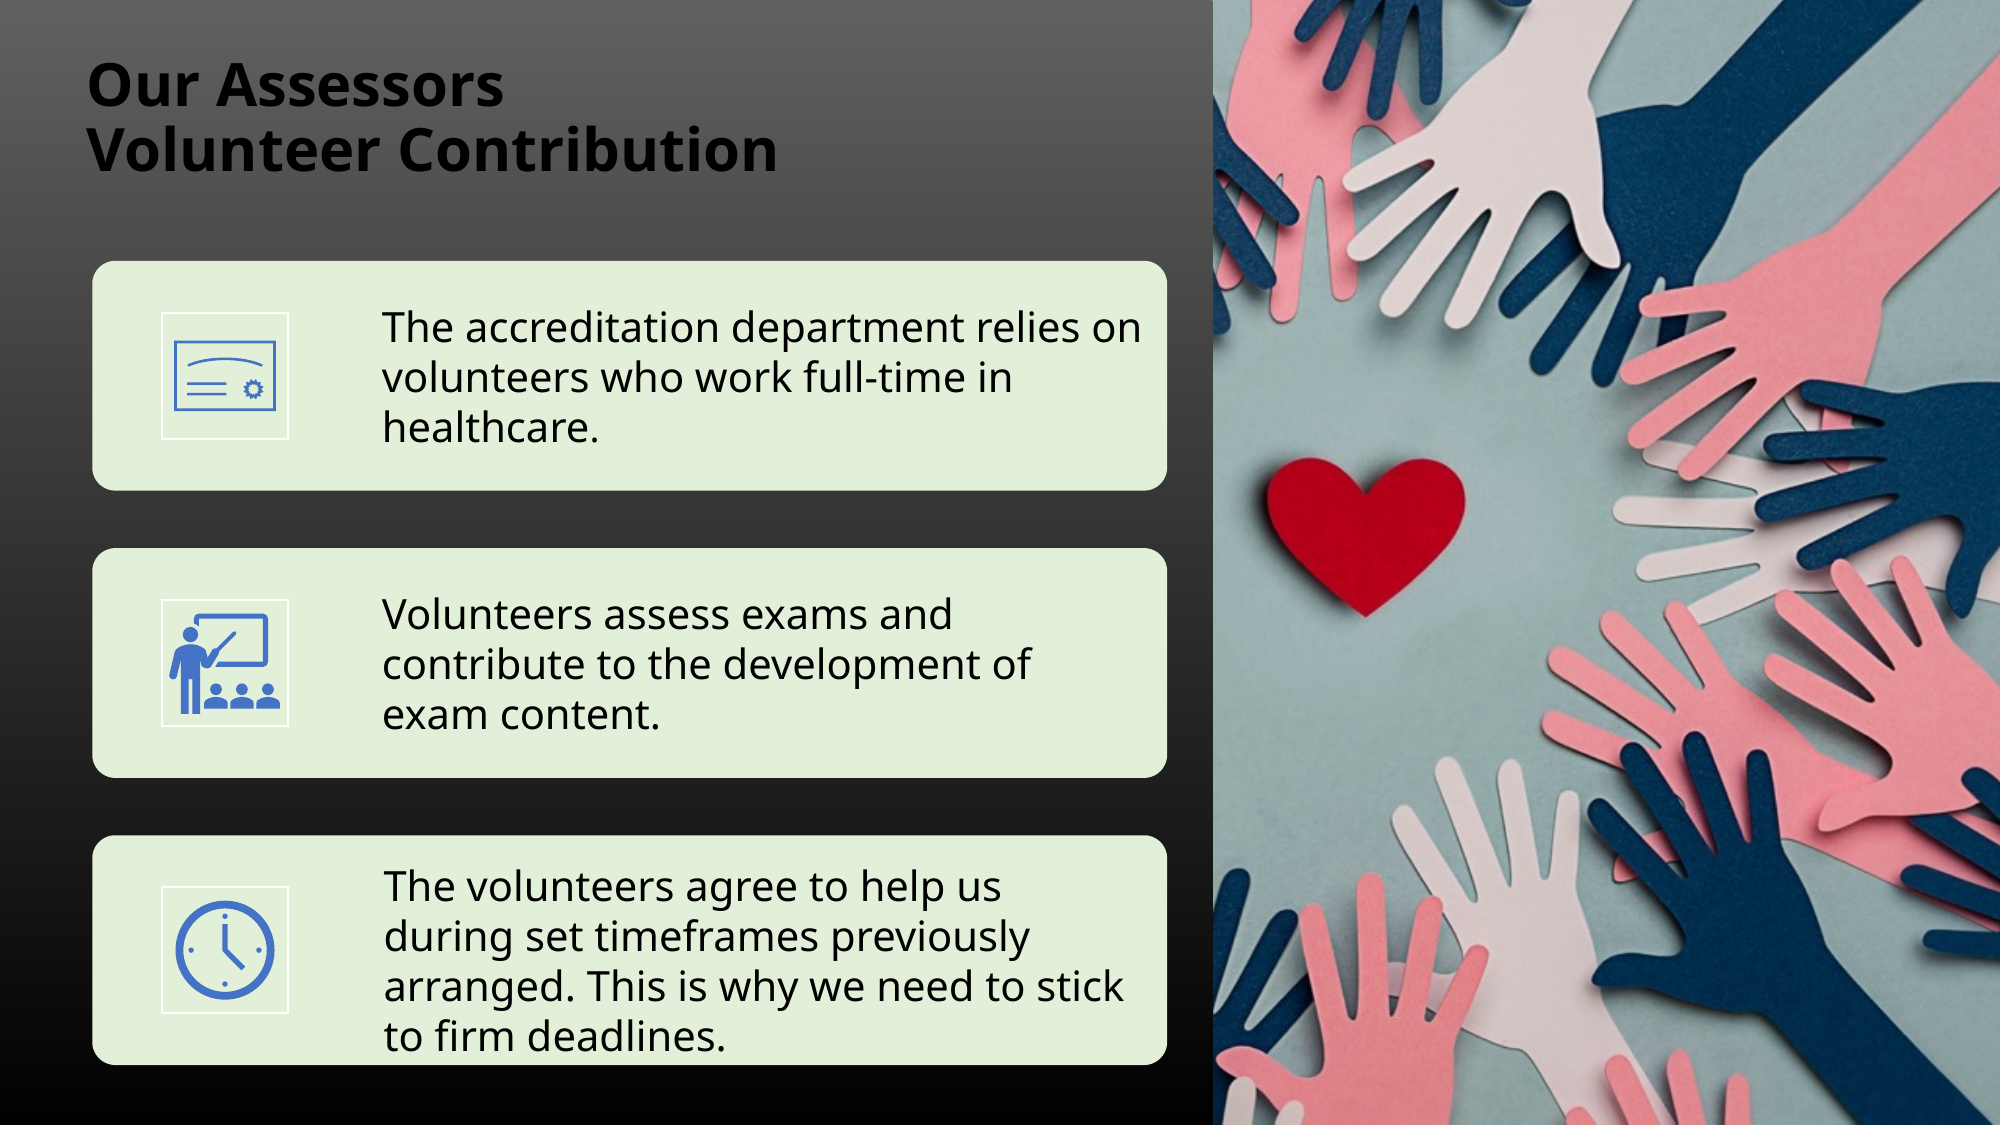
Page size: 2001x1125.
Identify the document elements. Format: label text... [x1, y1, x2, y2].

text_box Volunteers assess exams and contribute to the development of exam content. [357, 548, 1168, 778]
title Our Assessors Volunteer Contribution [137, 59, 1213, 289]
text_box The volunteers agree to help us during set timeframes previously arranged. This is why we need to stick to firm deadlines. [359, 835, 1166, 1066]
text_box The accreditation department relies on volunteers who work full-time in healthcare. [357, 260, 1168, 491]
picture [1212, 0, 2000, 1125]
text_box [0, 0, 1212, 1125]
